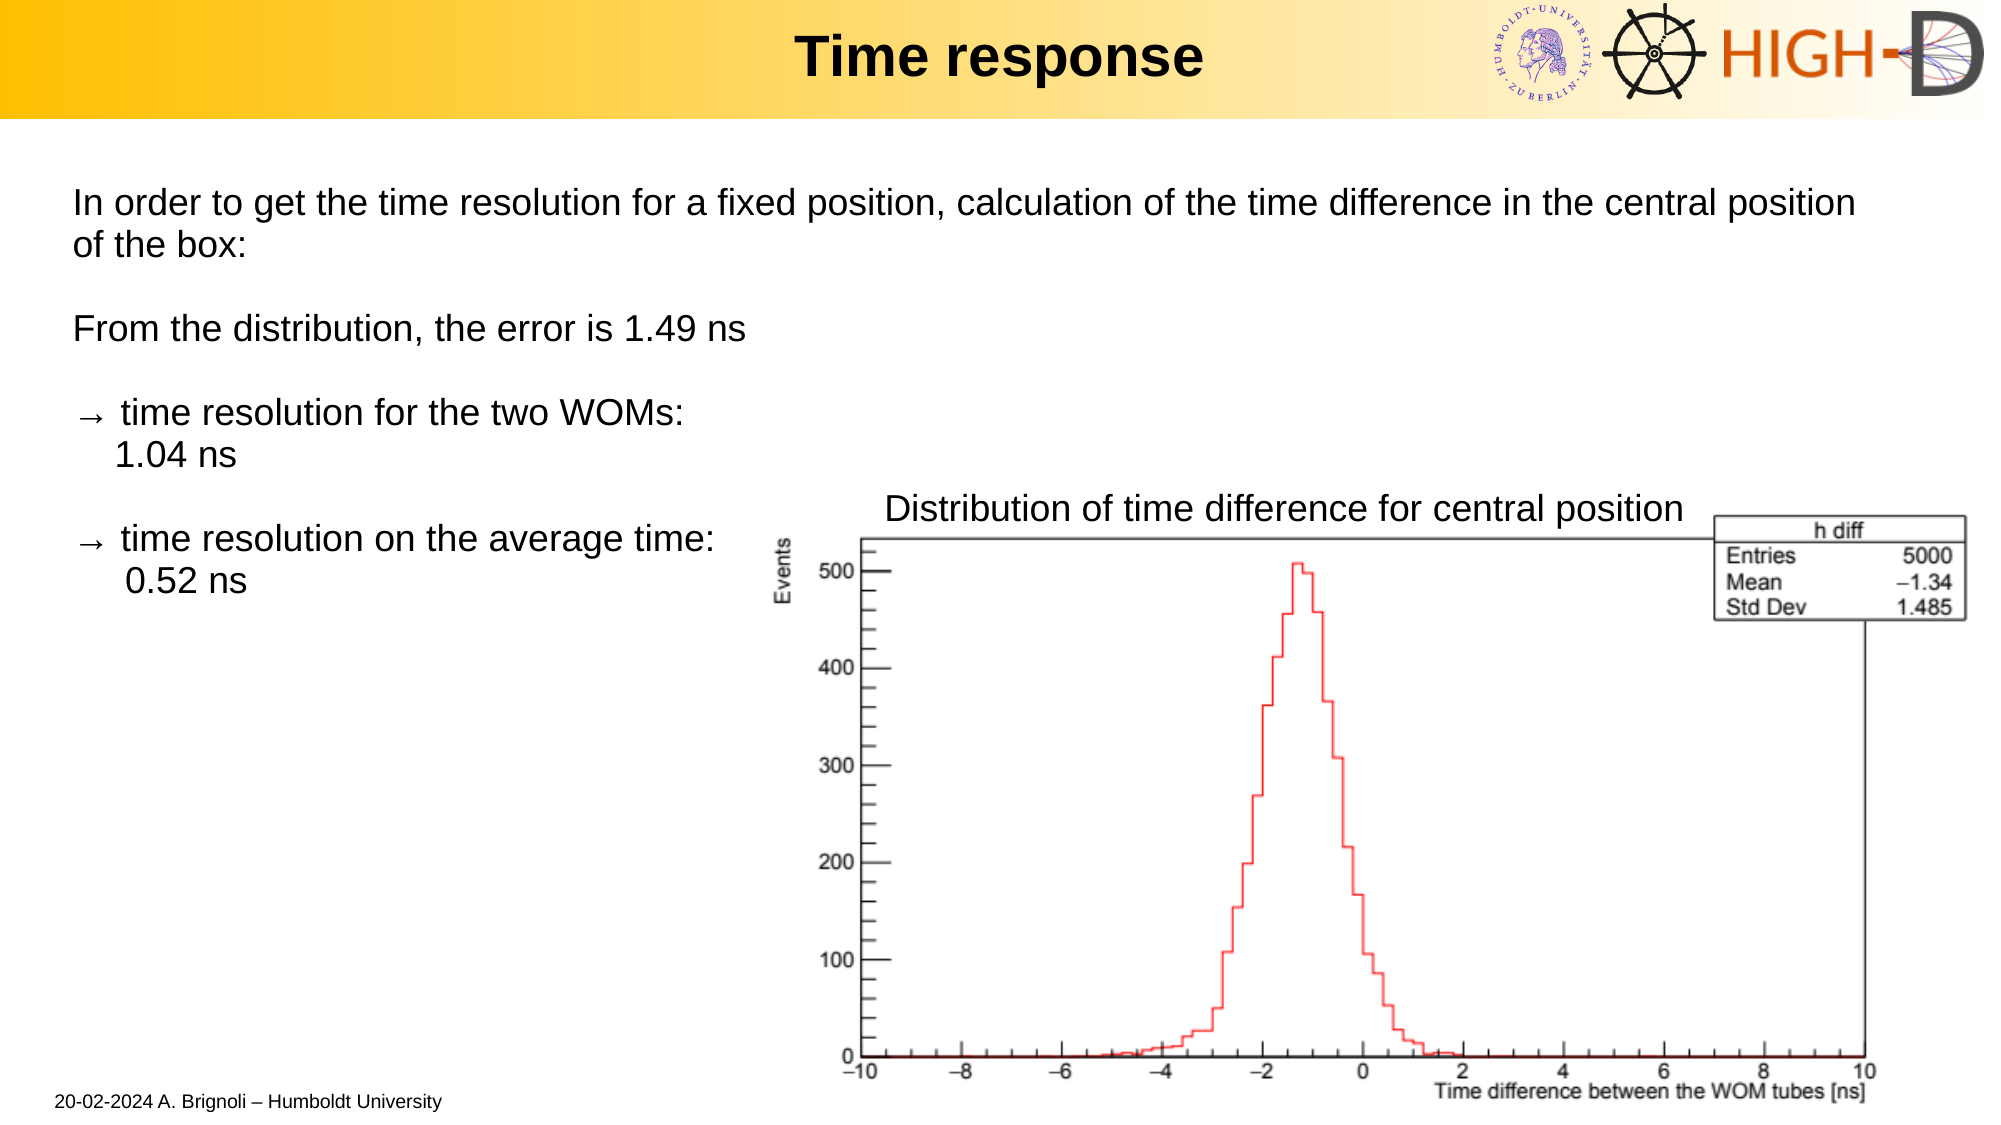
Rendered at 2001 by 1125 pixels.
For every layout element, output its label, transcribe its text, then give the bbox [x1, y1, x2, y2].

text_box Distribution of time difference for central position [832, 459, 1737, 558]
picture [1601, 1, 1708, 105]
text_box 20-02-2024 A. Brignoli – Humboldt University [0, 1084, 502, 1121]
picture [1724, 11, 1984, 96]
picture [336, 507, 1991, 1122]
text_box Time response [0, 0, 2001, 119]
text_box In order to get the time resolution for a fixed position, calculation of the time difference in the central position of the box: From the distribution, the error is 1.49 ns → time resolution for the two WOMs: 1.04 ns → time resolution on the average time: 0.52 ns [57, 144, 1902, 1016]
picture [1490, 1, 1594, 105]
